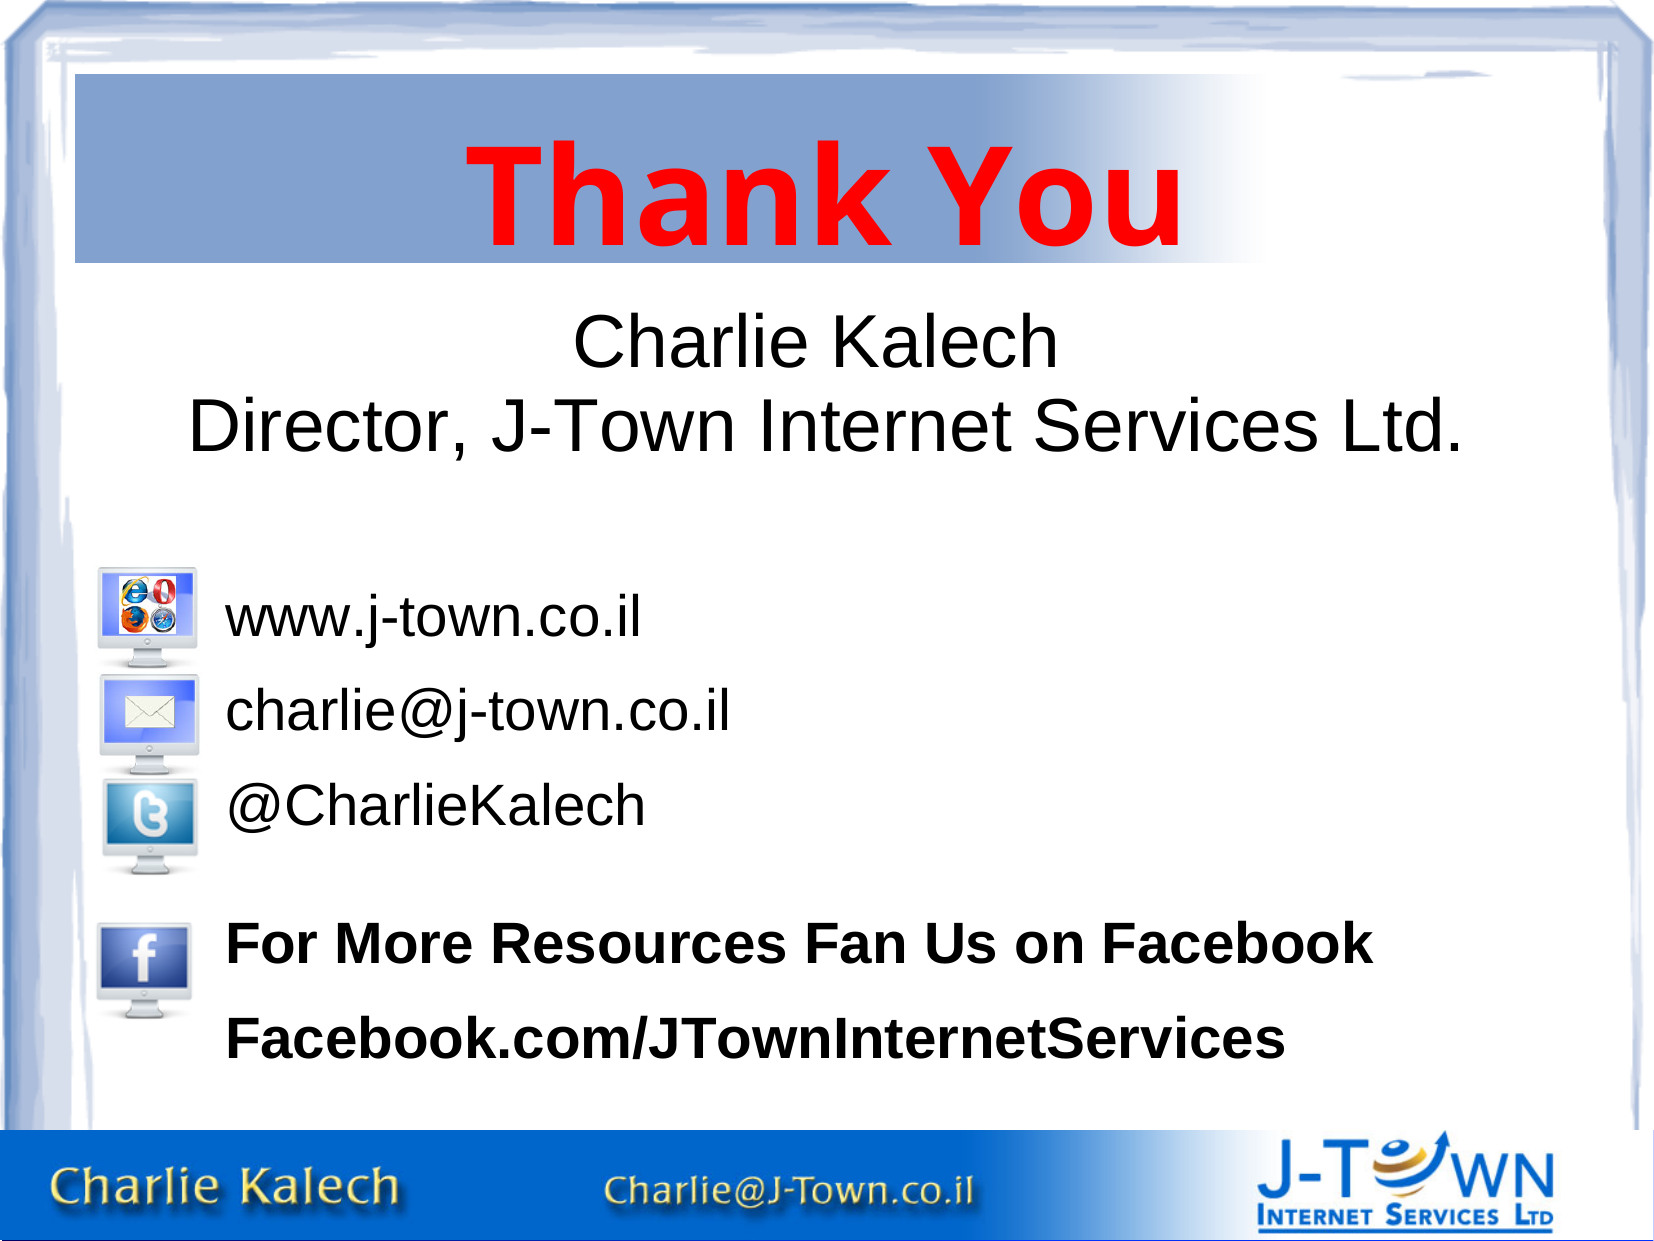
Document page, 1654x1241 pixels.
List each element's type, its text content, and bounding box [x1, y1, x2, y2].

list www.j-town.co.il charlie@j-town.co.il @CharlieKalech For More Resources Fan Us on Facebook Facebook.com/JTownInternetServices [225, 488, 1654, 1130]
title Thank You Charlie Kalech Director, J-Town Internet Services Ltd. [82, 100, 1571, 466]
picture [0, 0, 1654, 1241]
